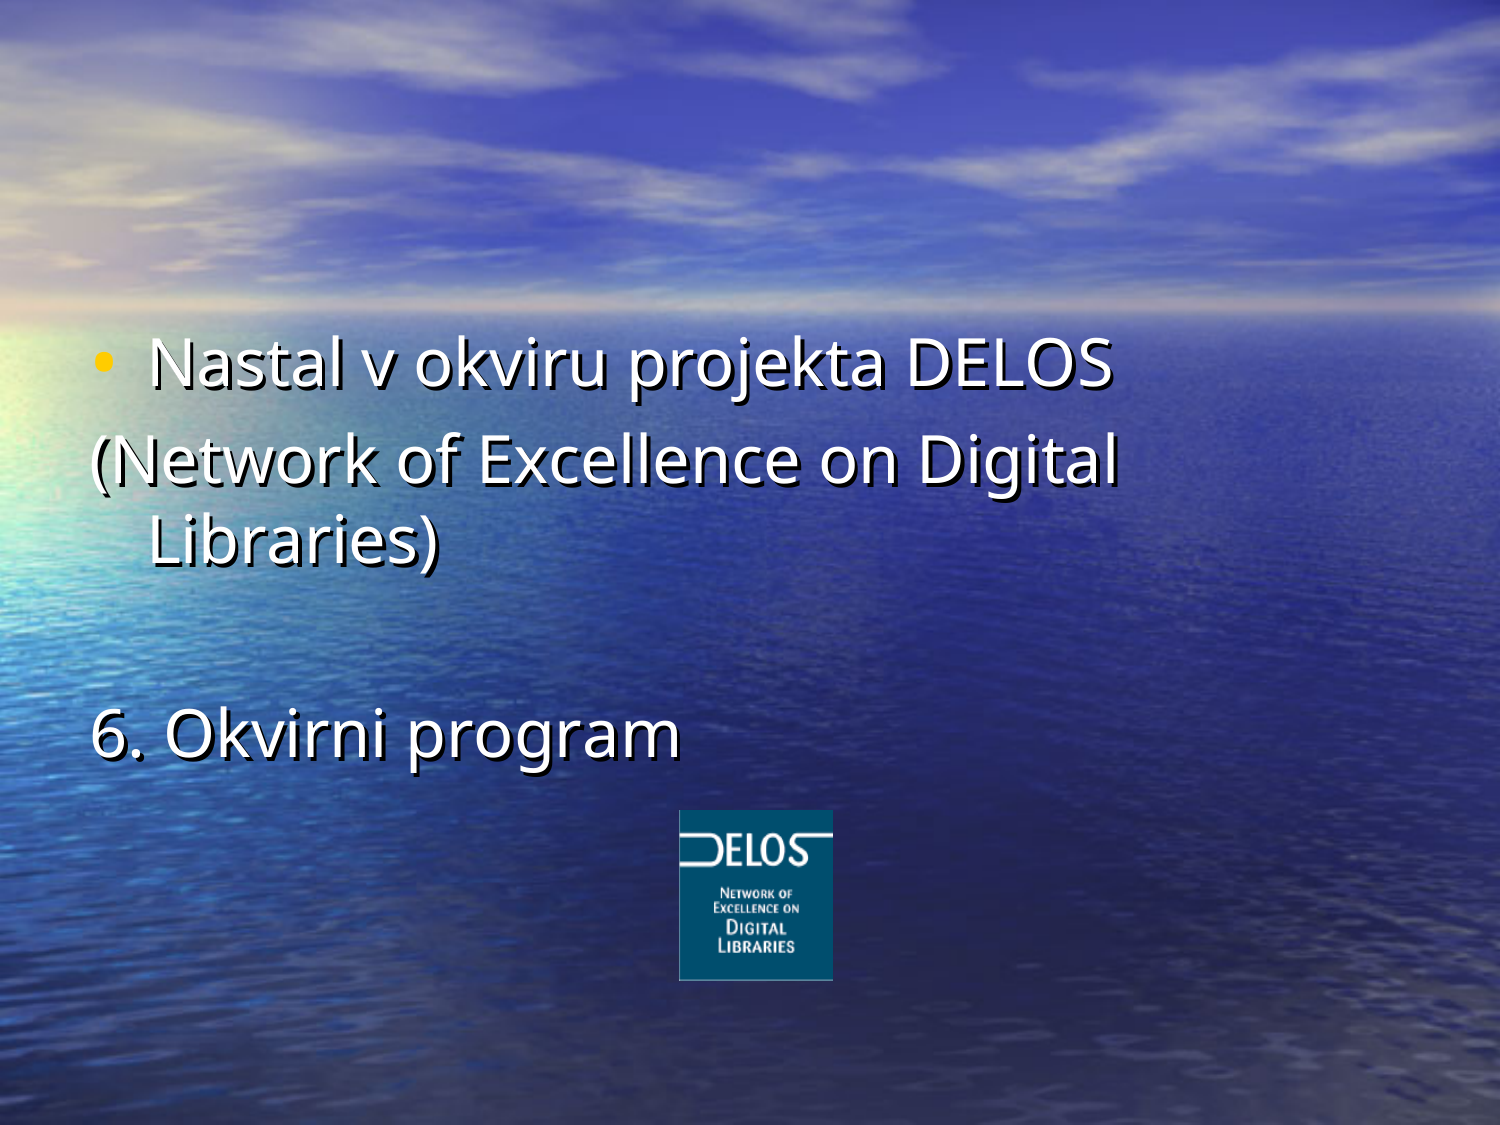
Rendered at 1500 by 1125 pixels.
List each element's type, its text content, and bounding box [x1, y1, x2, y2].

list Nastal v okviru projekta DELOS (Network of Excellence on Digital Libraries) 6. Okvirni program [75, 312, 1426, 988]
picture [0, 0, 1500, 1125]
